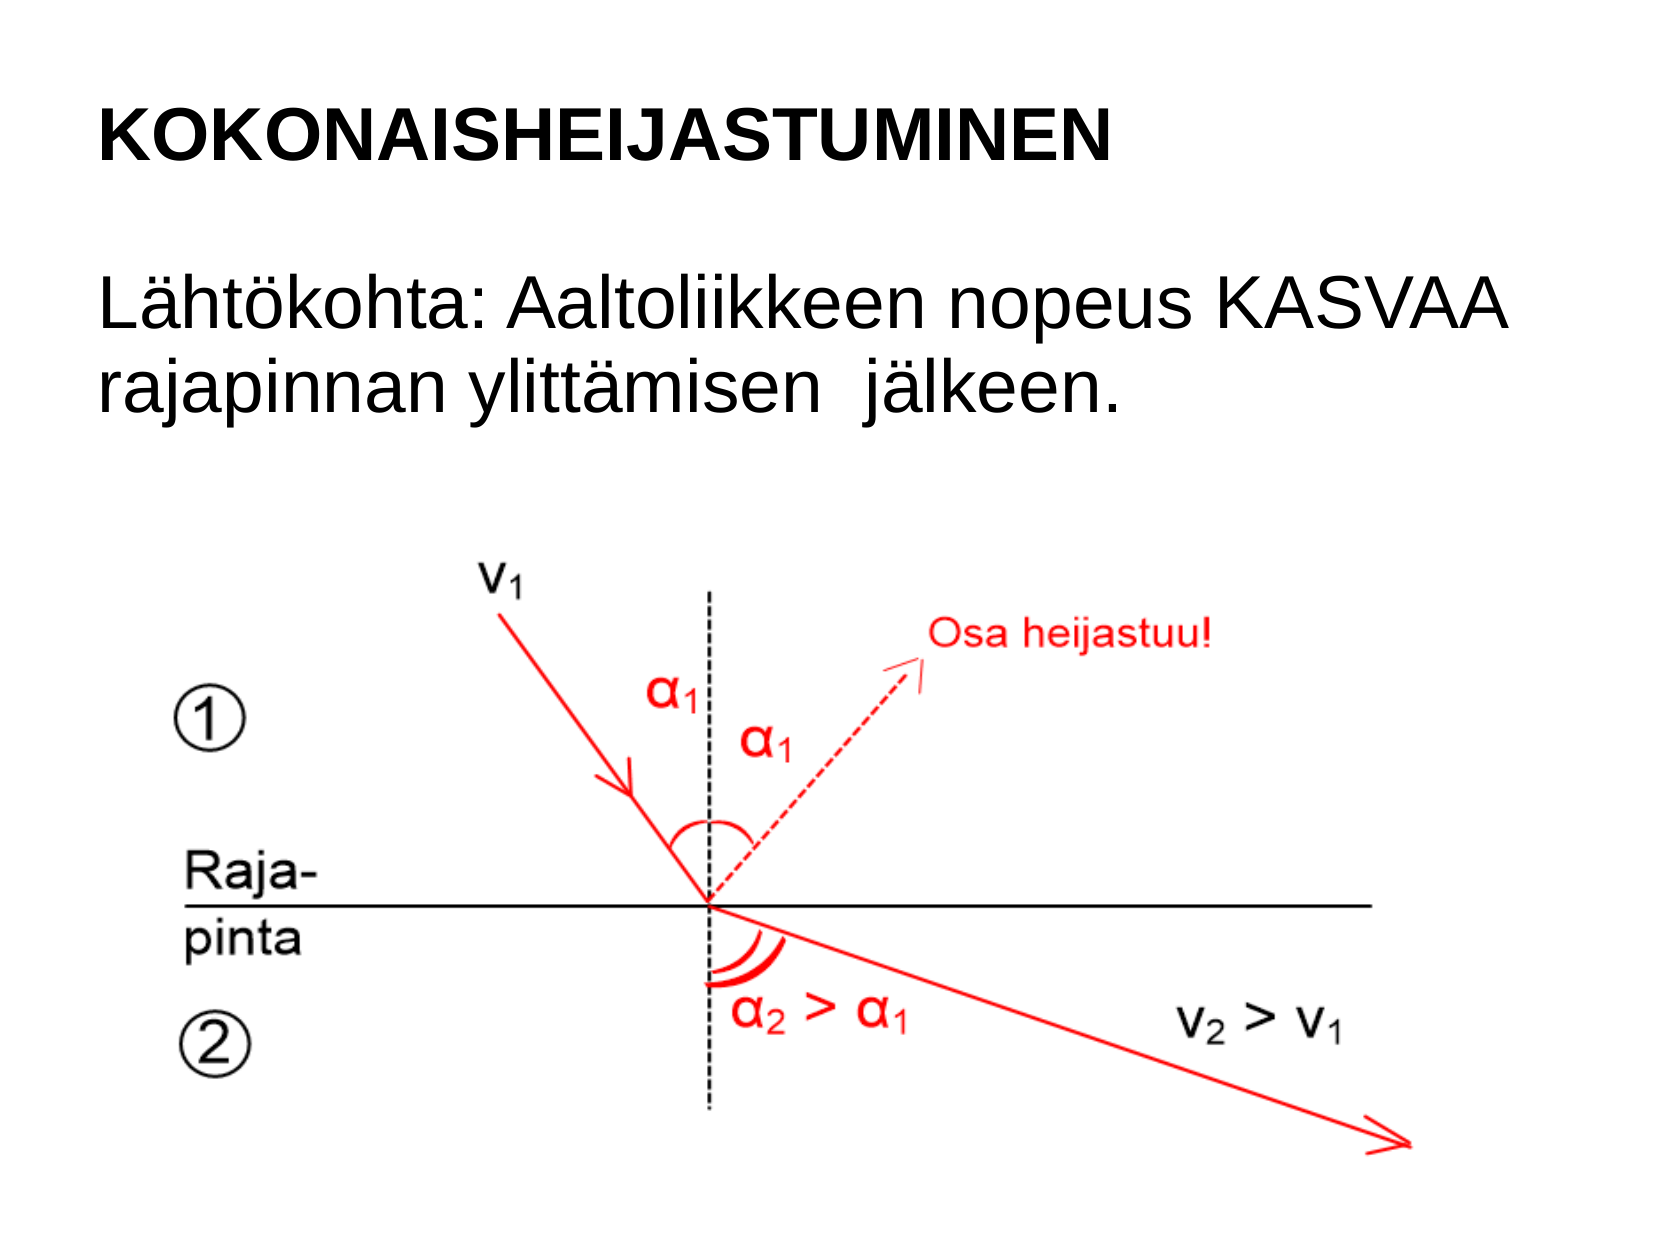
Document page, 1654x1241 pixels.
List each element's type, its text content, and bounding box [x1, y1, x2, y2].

picture [82, 514, 1440, 1170]
text_box KOKONAISHEIJASTUMINEN Lähtökohta: Aaltoliikkeen nopeus KASVAA rajapinnan ylittämisen jälkeen. [82, 84, 1571, 520]
